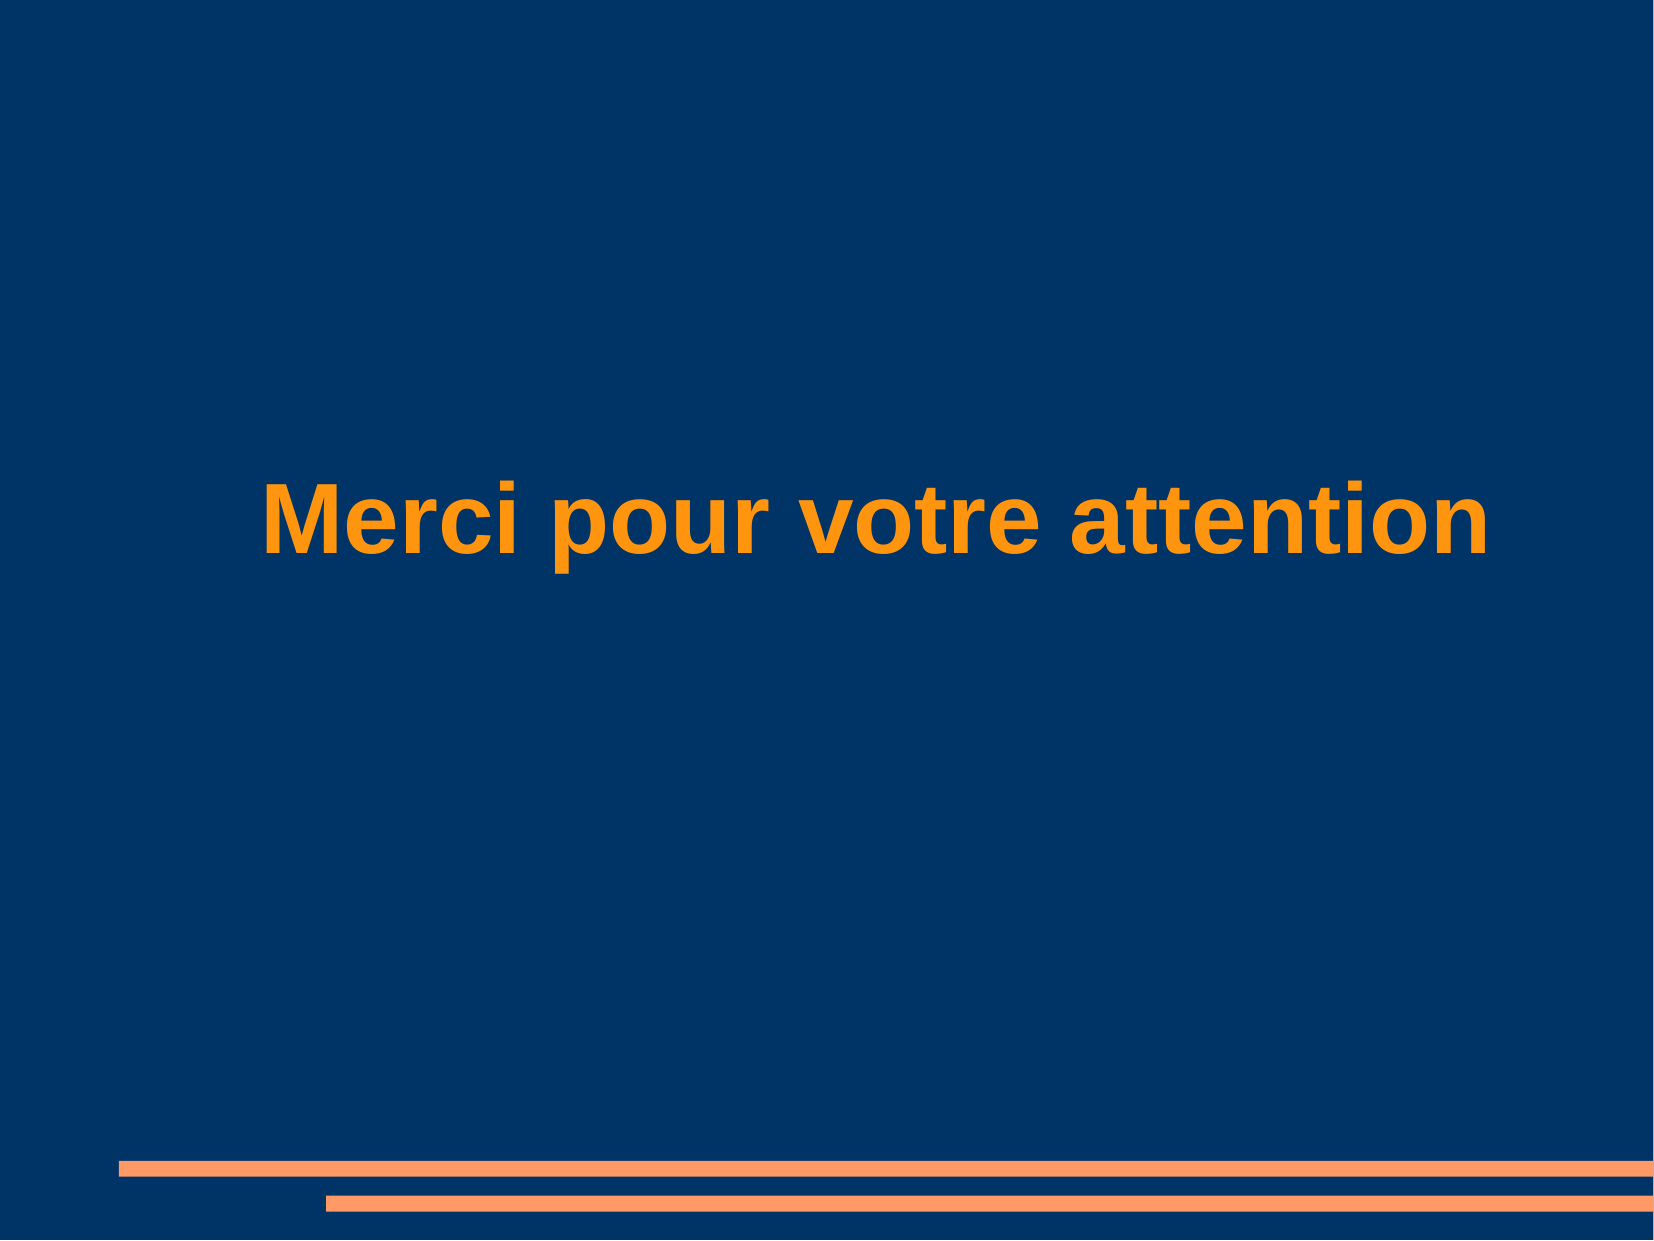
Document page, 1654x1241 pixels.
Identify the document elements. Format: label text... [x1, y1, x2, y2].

list Merci pour votre attention [121, 322, 1561, 1132]
